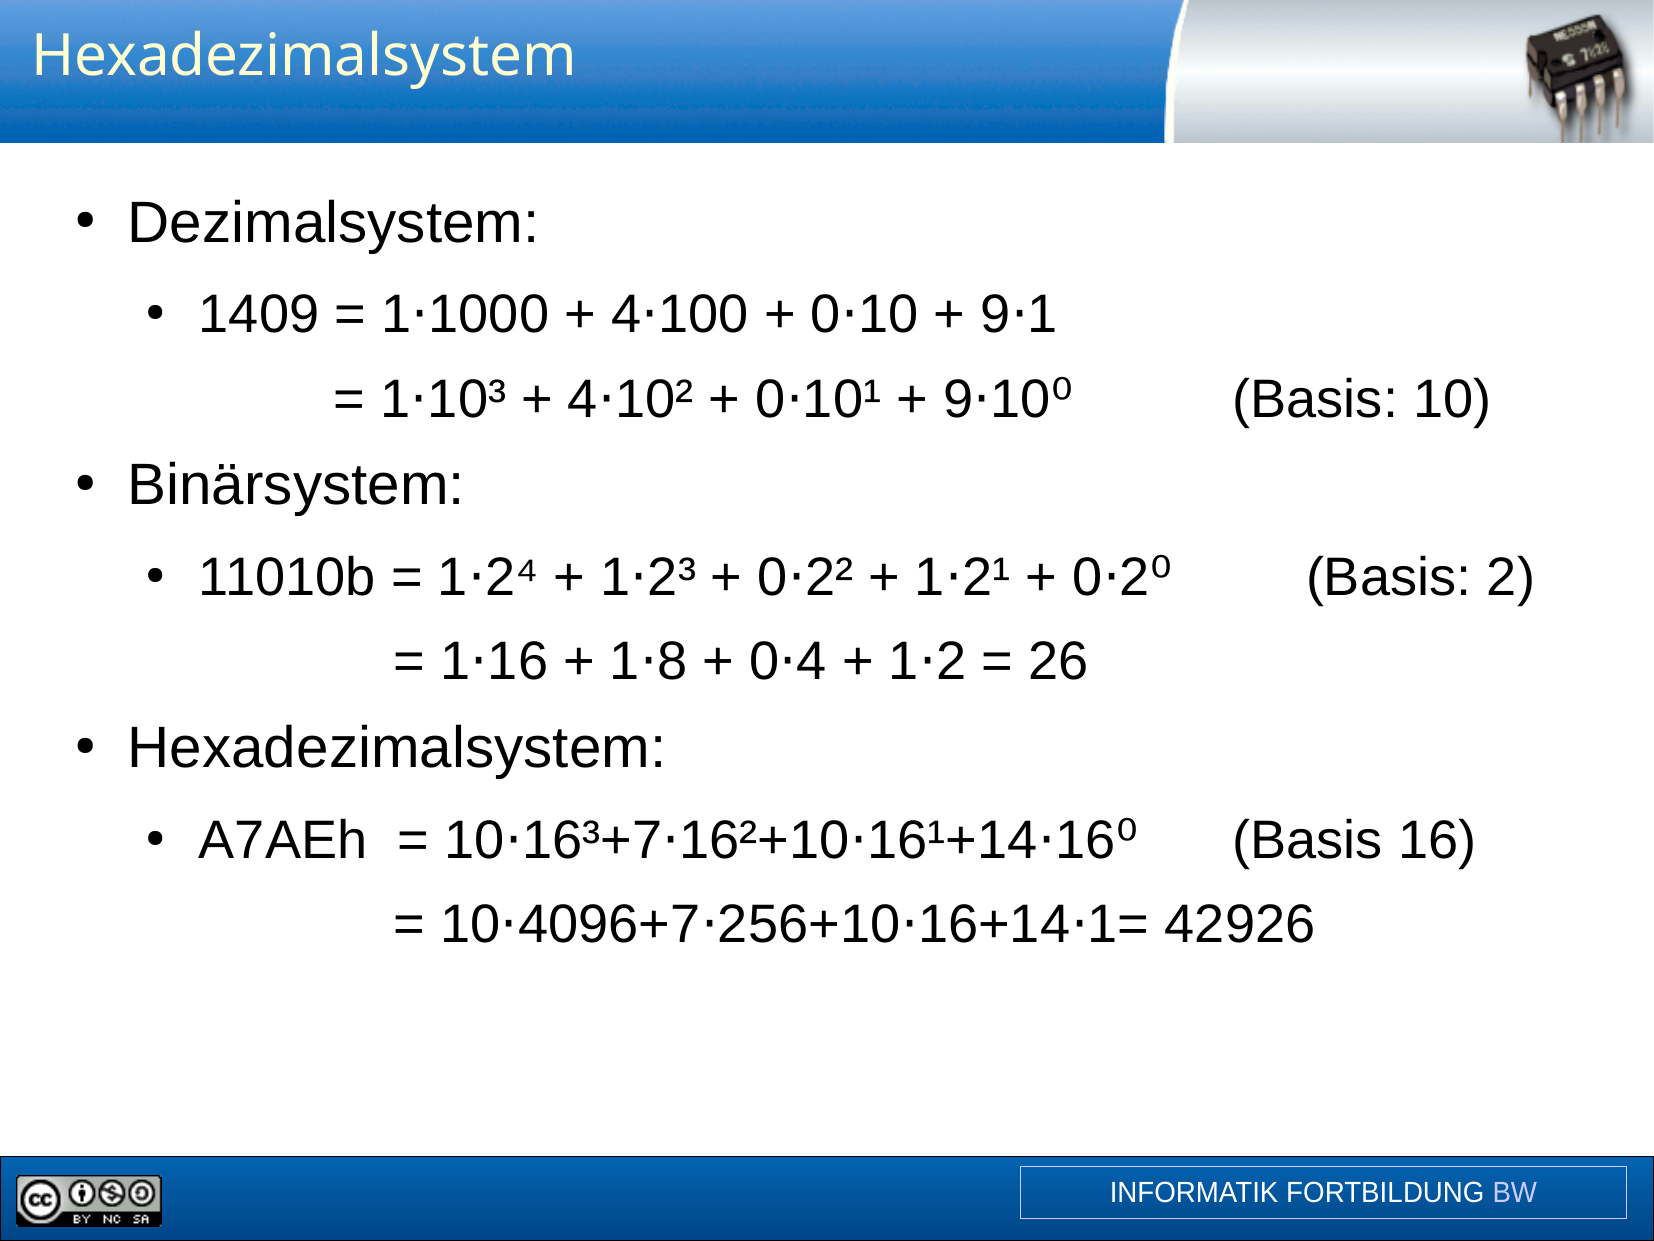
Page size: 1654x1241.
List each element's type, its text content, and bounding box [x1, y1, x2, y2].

picture [16, 1175, 162, 1227]
picture [0, 0, 1654, 143]
title Hexadezimalsystem [31, 14, 1151, 92]
list Dezimalsystem: 1409 = 1⋅1000 + 4⋅100 + 0⋅10 + 9⋅1 = 1⋅10³ + 4⋅10² + 0⋅10¹ + 9⋅10⁰ (Basis: 10) Binärsystem: 11010b = 1⋅2⁴ + 1⋅2³ + 0⋅2² + 1⋅2¹ + 0⋅2⁰ (Basis: 2) = 1⋅16 + 1⋅8 + 0⋅4 + 1⋅2 = 26 Hexadezimalsystem: A7AEh = 10⋅16³+7⋅16²+10⋅16¹+14⋅16⁰ (Basis 16) = 10⋅4096+7⋅256+10⋅16+14⋅1= 42926 [57, 189, 1605, 1173]
